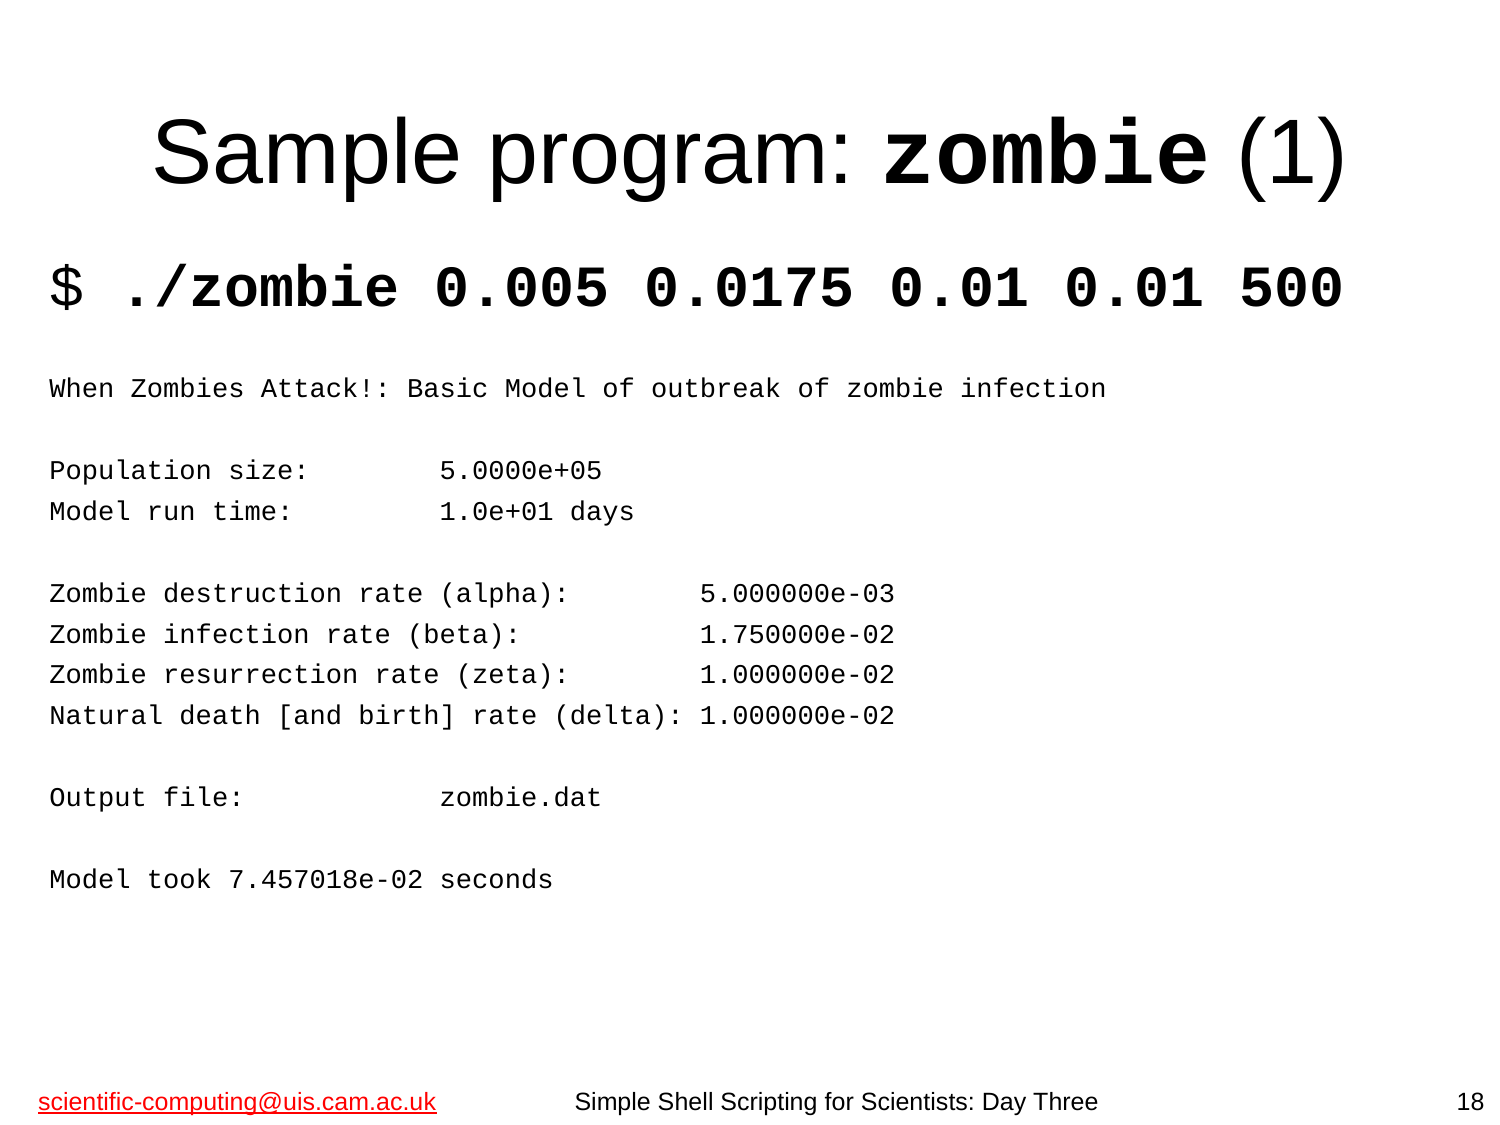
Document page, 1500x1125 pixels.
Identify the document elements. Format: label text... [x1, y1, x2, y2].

list $ ./zombie 0.005 0.0175 0.01 0.01 500 When Zombies Attack!: Basic Model of outbreak of zombie infection Population size: 5.0000e+05 Model run time: 1.0e+01 days Zombie destruction rate (alpha): 5.000000e-03 Zombie infection rate (beta): 1.750000e-02 Zombie resurrection rate (zeta): 1.000000e-02 Natural death [and birth] rate (delta): 1.000000e-02 Output file: zombie.dat Model took 7.457018e-02 seconds [34, 250, 1466, 926]
title Sample program: zombie (1) [53, 93, 1447, 219]
